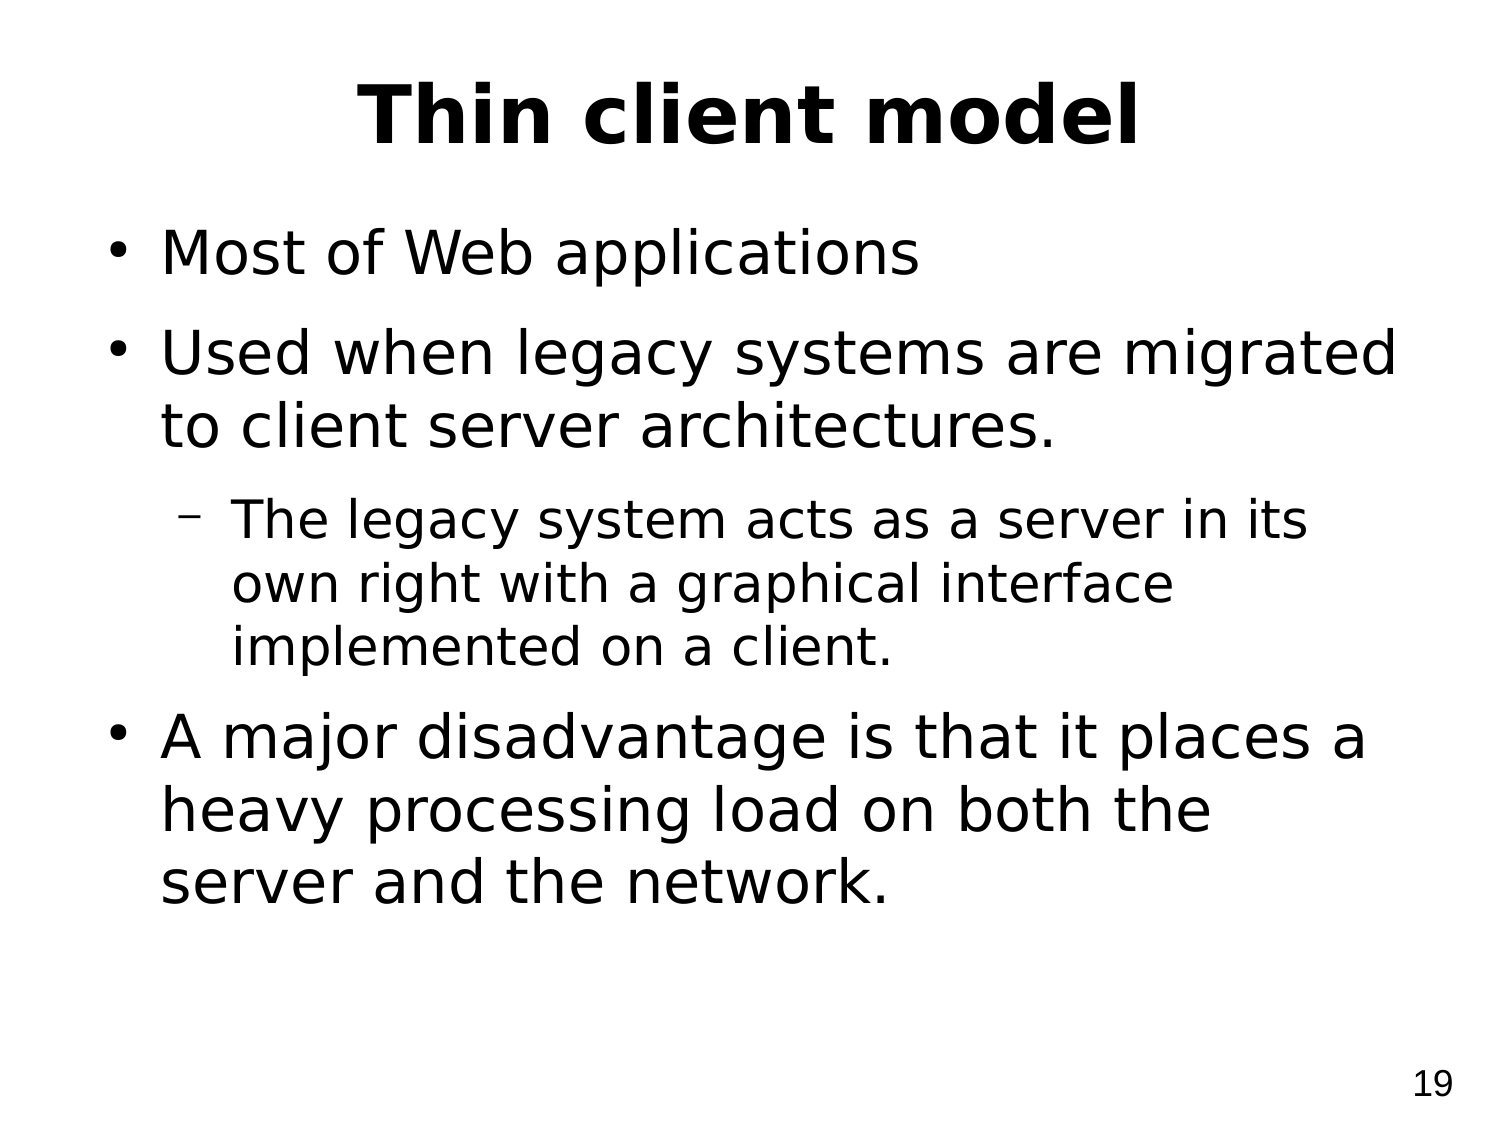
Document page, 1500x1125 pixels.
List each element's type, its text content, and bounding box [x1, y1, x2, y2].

list Most of Web applications Used when legacy systems are migrated to client server architectures. The legacy system acts as a server in its own right with a graphical interface implemented on a client. A major disadvantage is that it places a heavy processing load on both the server and the network. [75, 206, 1425, 1093]
title Thin client model [75, 44, 1425, 177]
